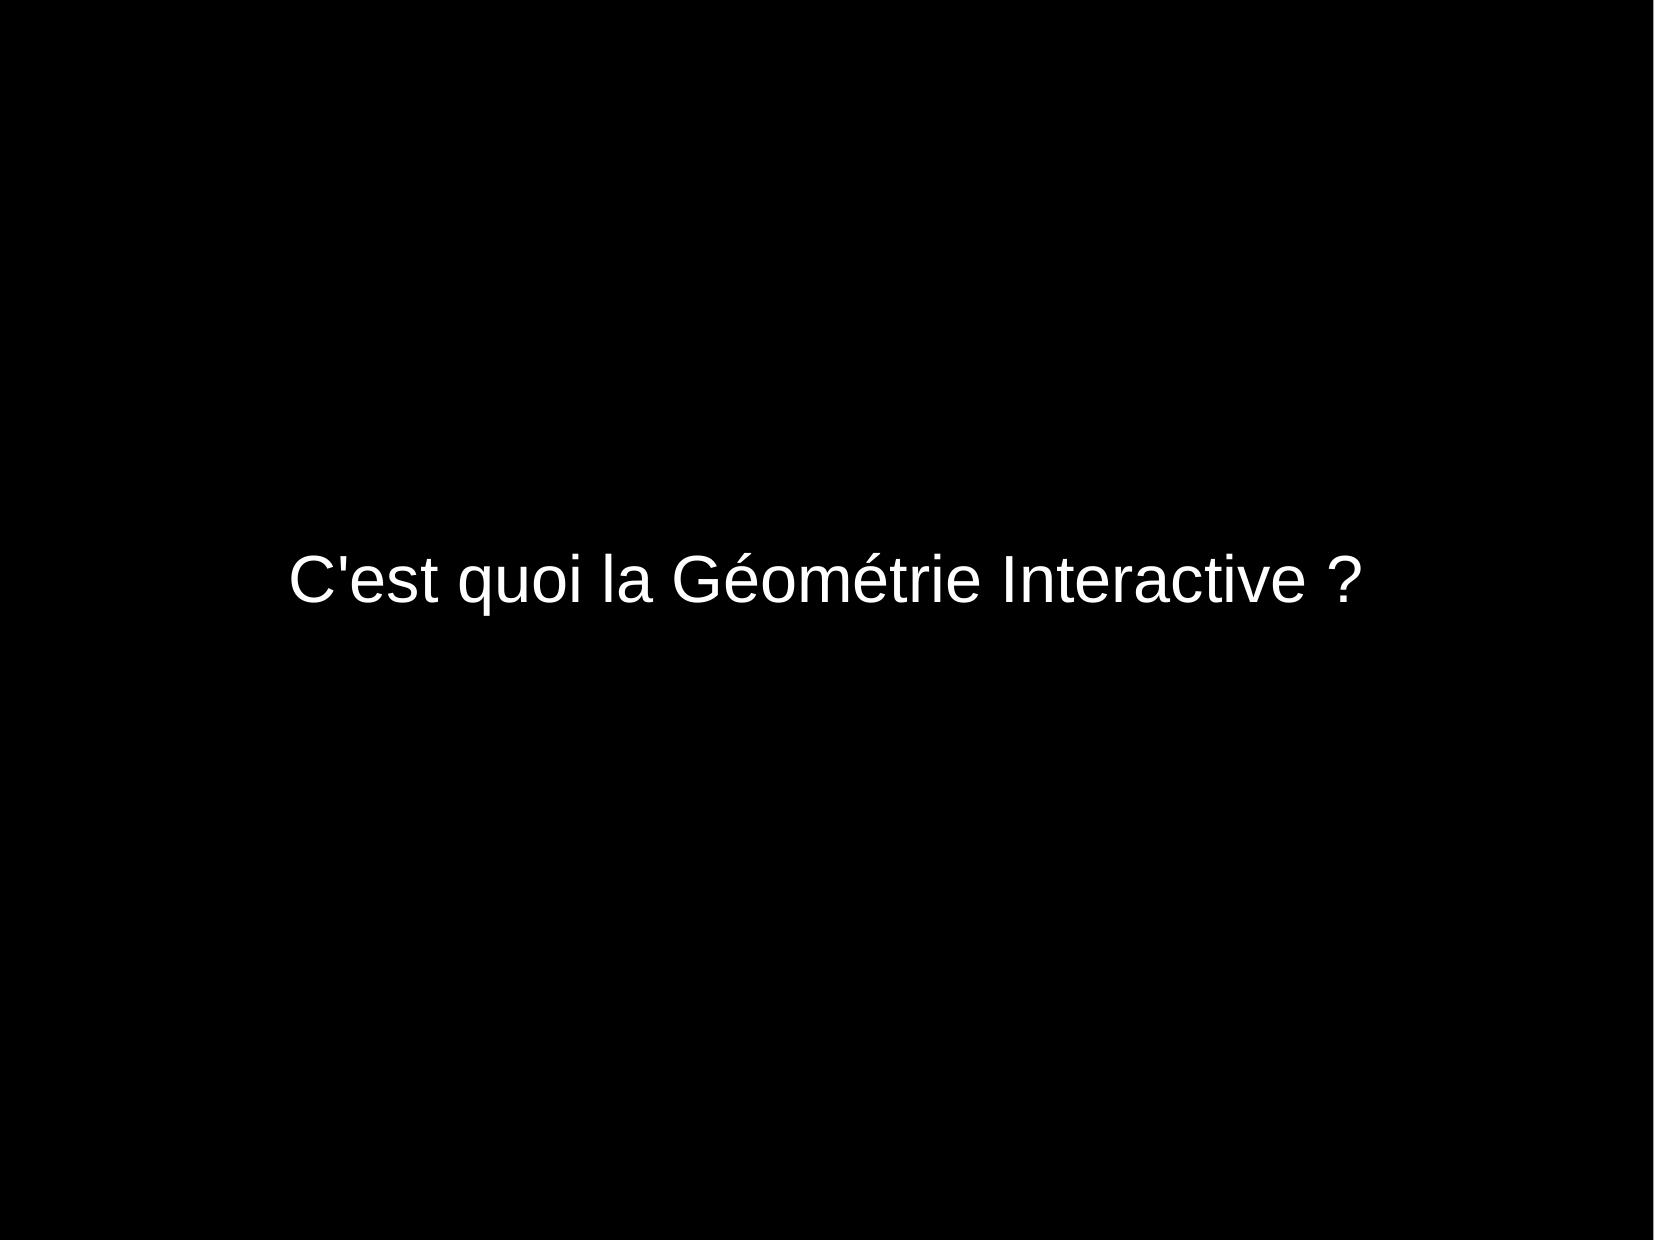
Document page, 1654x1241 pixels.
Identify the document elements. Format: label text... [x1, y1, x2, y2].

subtitle C'est quoi la Géométrie Interactive ? [82, 56, 1571, 1102]
